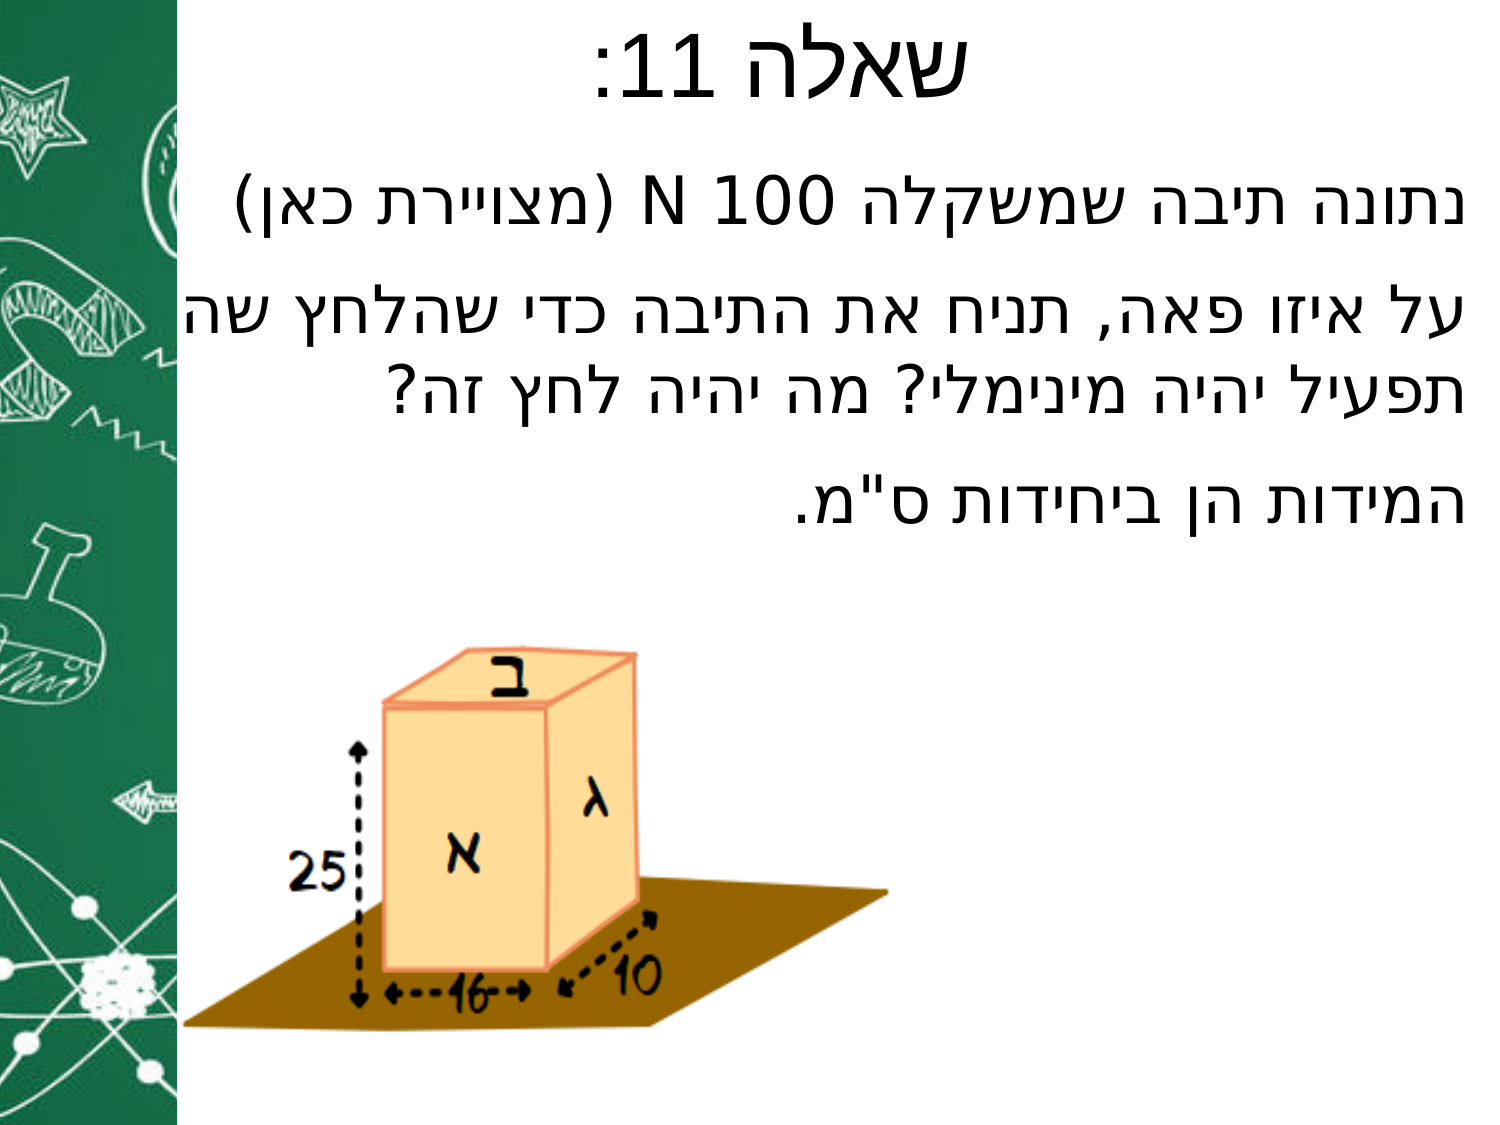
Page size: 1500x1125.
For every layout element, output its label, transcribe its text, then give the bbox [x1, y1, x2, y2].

title שאלה 11: [177, 0, 1457, 150]
picture [0, 0, 904, 1125]
list נתונה תיבה שמשקלה N 100 (מצויירת כאן) על איזו פאה, תניח את התיבה כדי שהלחץ שהיא תפעיל יהיה מינימלי? מה יהיה לחץ זה? המידות הן ביחידות ס"מ. [177, 150, 1485, 1125]
